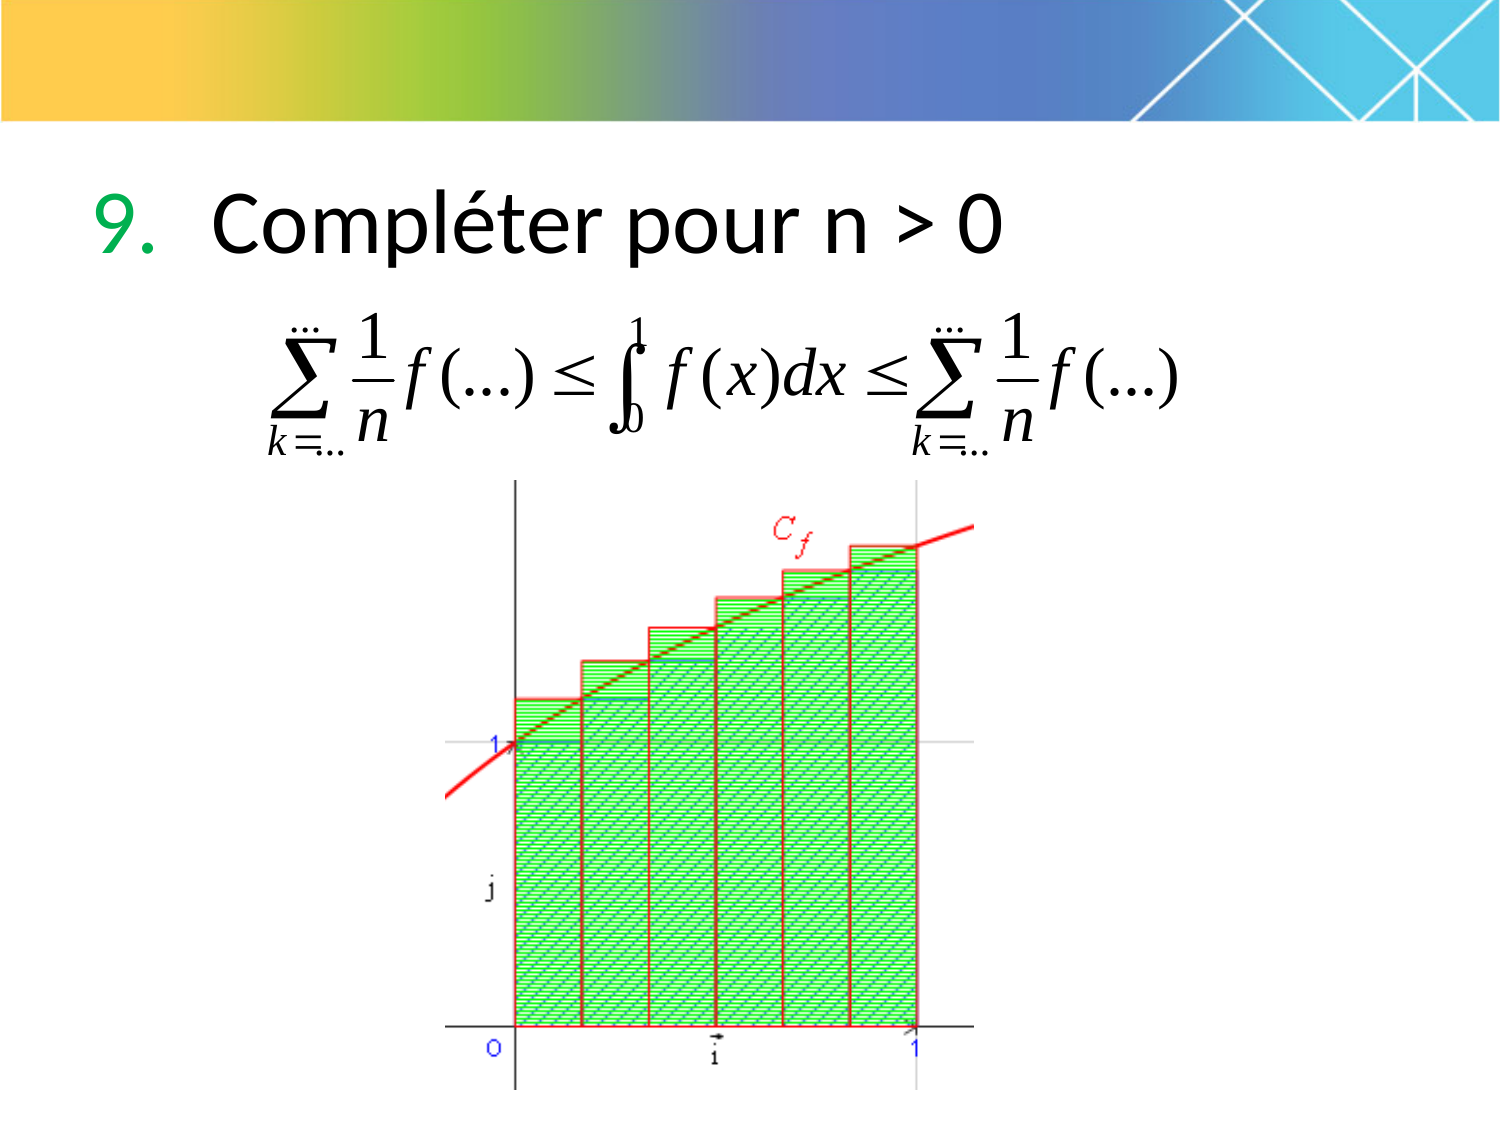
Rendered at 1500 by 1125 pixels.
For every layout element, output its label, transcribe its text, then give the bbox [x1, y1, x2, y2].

title Compléter pour n > 0 [75, 128, 1500, 305]
picture [0, 0, 1500, 123]
chart [257, 292, 1191, 469]
picture [445, 480, 974, 1090]
